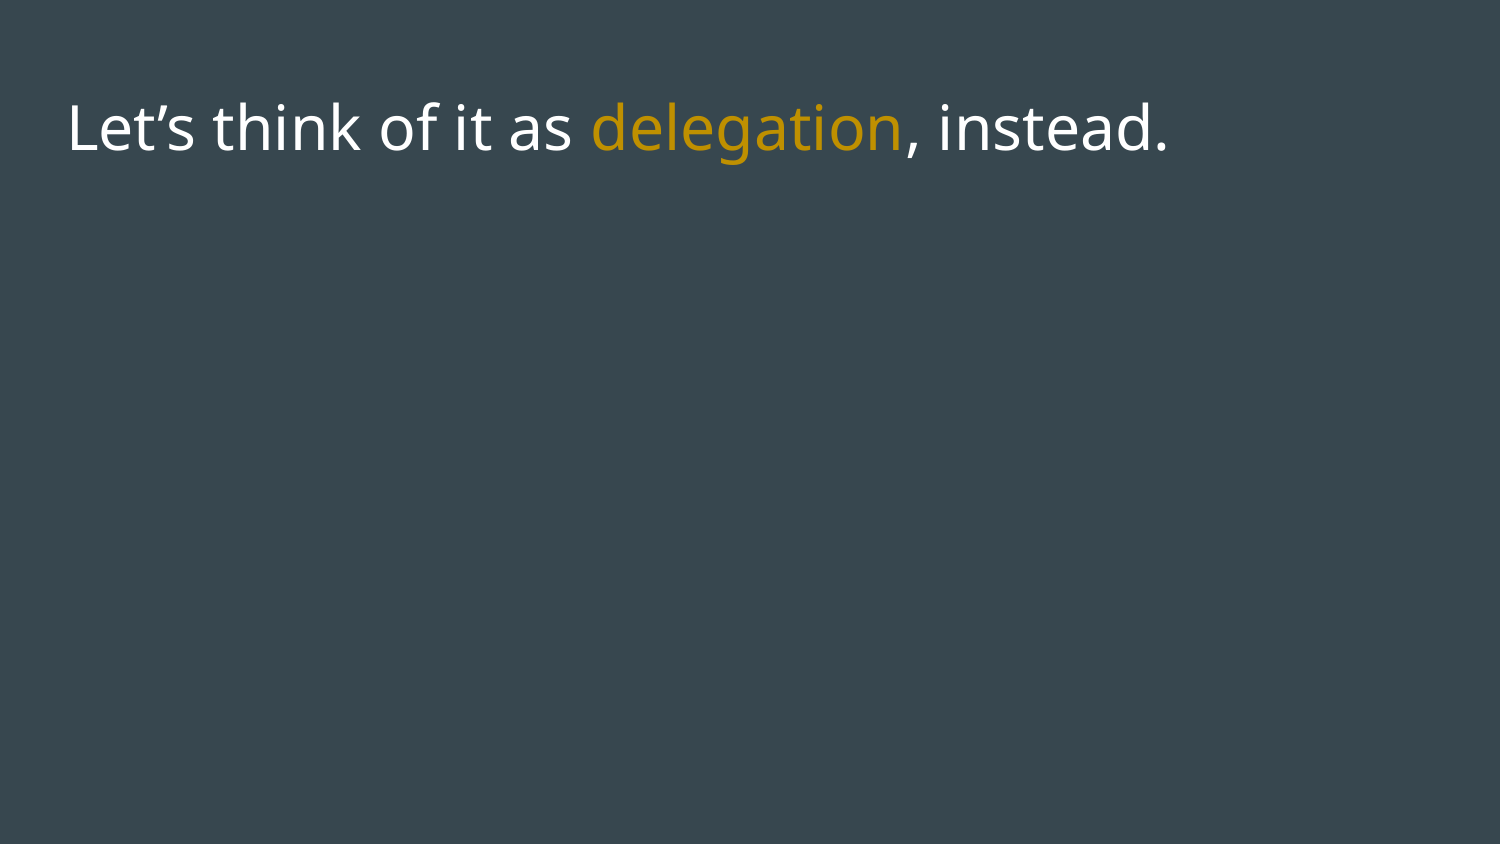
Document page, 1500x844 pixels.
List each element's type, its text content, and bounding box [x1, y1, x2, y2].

title Let’s think of it as delegation, instead. [51, 72, 1449, 167]
